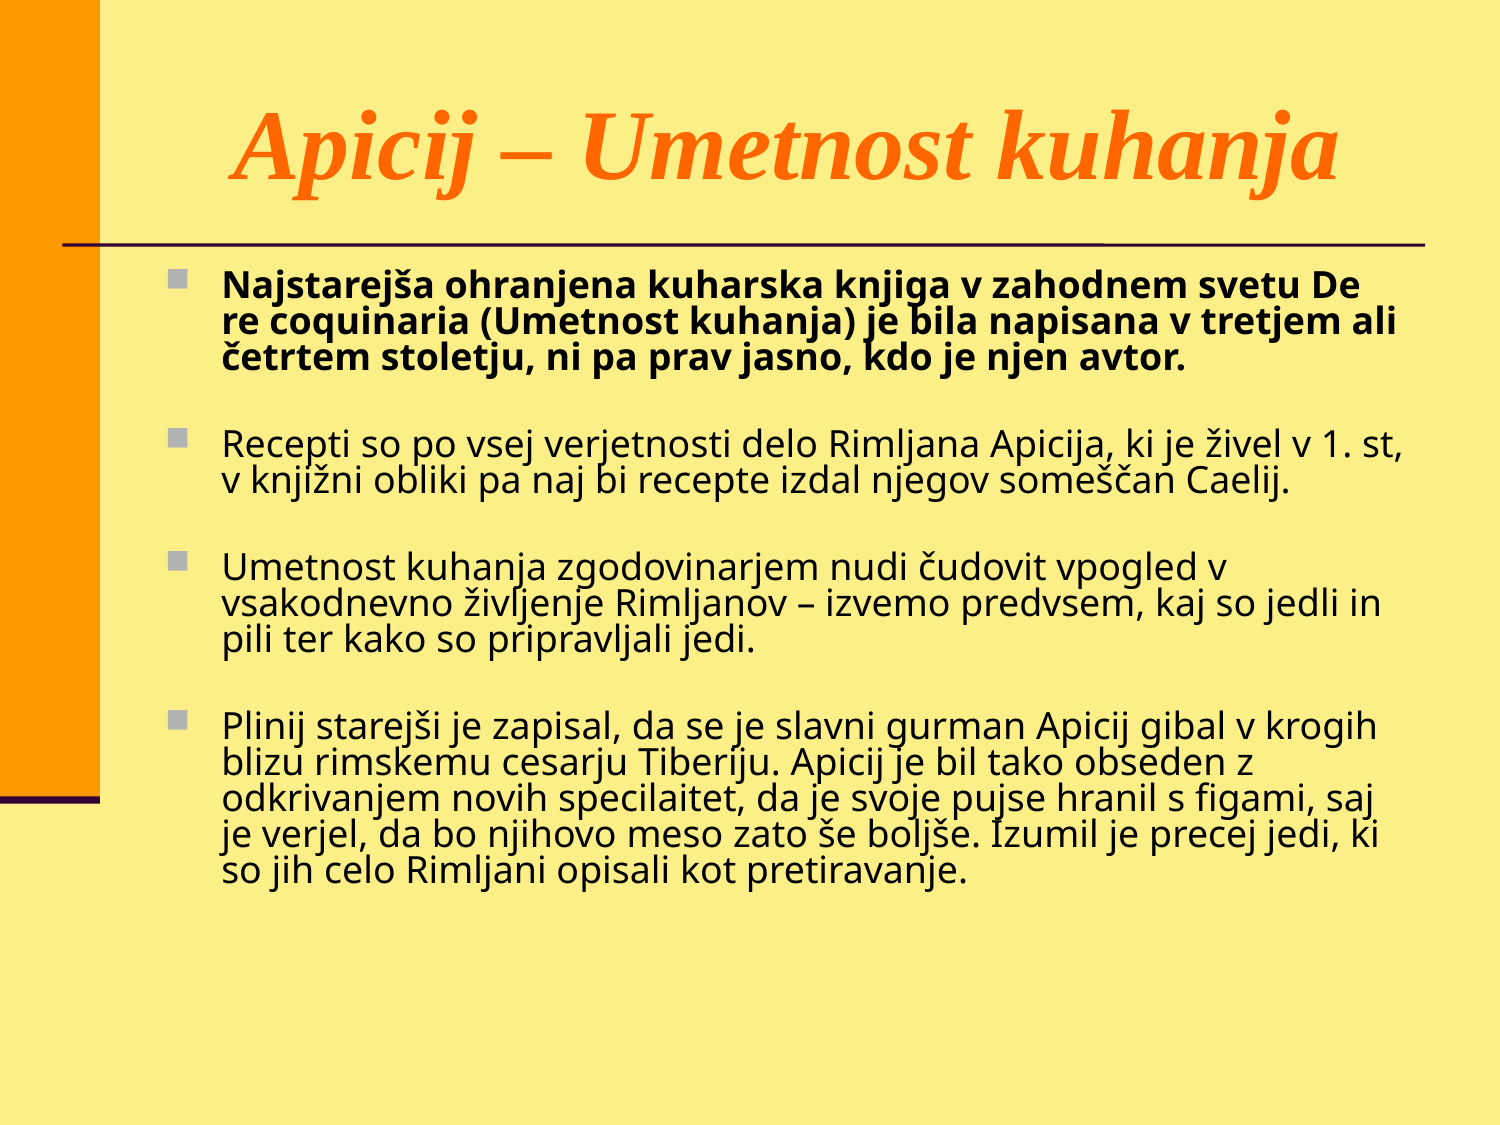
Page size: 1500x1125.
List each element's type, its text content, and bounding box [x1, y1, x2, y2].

title Apicij – Umetnost kuhanja [150, 45, 1425, 234]
list Najstarejša ohranjena kuharska knjiga v zahodnem svetu De re coquinaria (Umetnost kuhanja) je bila napisana v tretjem ali četrtem stoletju, ni pa prav jasno, kdo je njen avtor. Recepti so po vsej verjetnosti delo Rimljana Apicija, ki je živel v 1. st, v knjižni obliki pa naj bi recepte izdal njegov someščan Caelij. Umetnost kuhanja zgodovinarjem nudi čudovit vpogled v vsakodnevno življenje Rimljanov – izvemo predvsem, kaj so jedli in pili ter kako so pripravljali jedi. Plinij starejši je zapisal, da se je slavni gurman Apicij gibal v krogih blizu rimskemu cesarju Tiberiju. Apicij je bil tako obseden z odkrivanjem novih specilaitet, da je svoje pujse hranil s figami, saj je verjel, da bo njihovo meso zato še boljše. Izumil je precej jedi, ki so jih celo Rimljani opisali kot pretiravanje. [150, 262, 1425, 1006]
